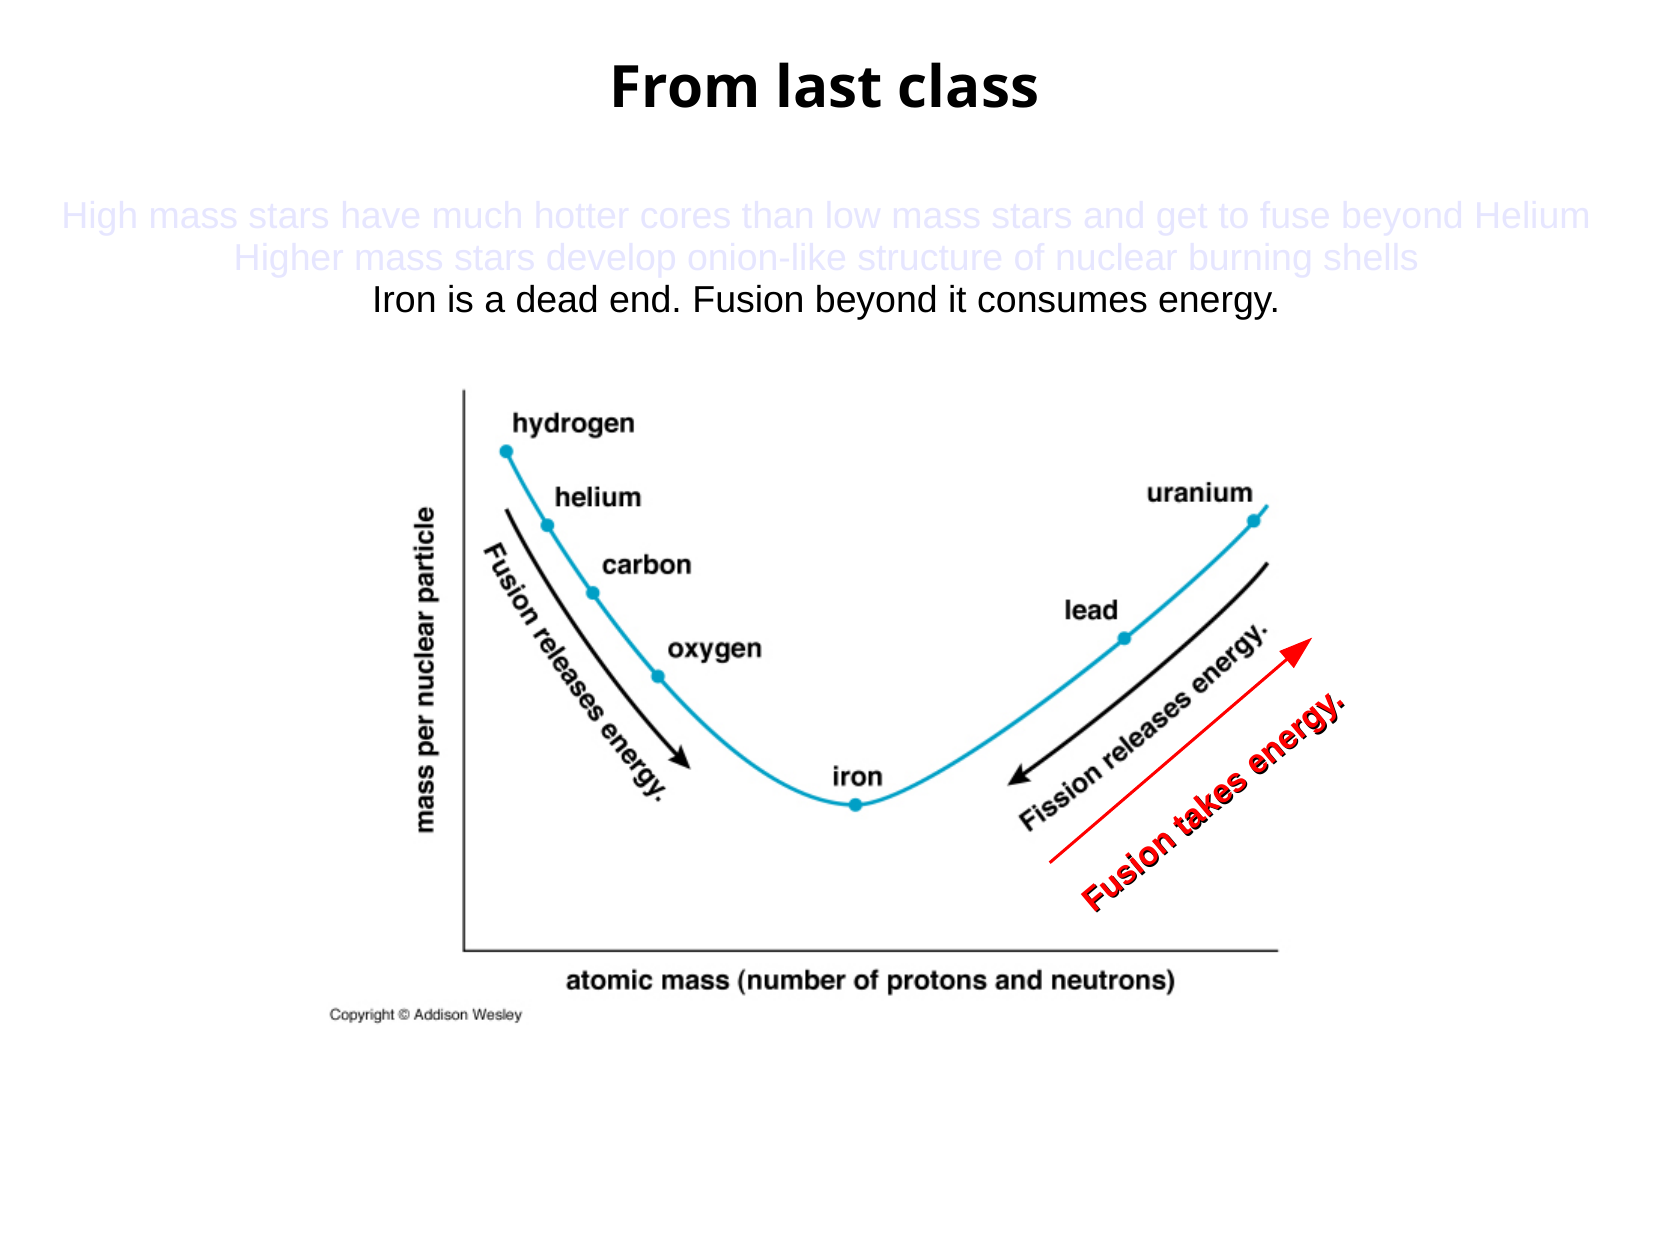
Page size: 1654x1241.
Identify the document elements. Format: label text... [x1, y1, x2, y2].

text_box Fusion takes energy. [1058, 460, 1613, 939]
text_box High mass stars have much hotter cores than low mass stars and get to fuse beyond Helium Higher mass stars develop onion-like structure of nuclear burning shells Iron is a dead end. Fusion beyond it consumes energy. [0, 187, 1653, 376]
picture [315, 374, 1367, 1036]
text_box From last class [262, 37, 1388, 134]
